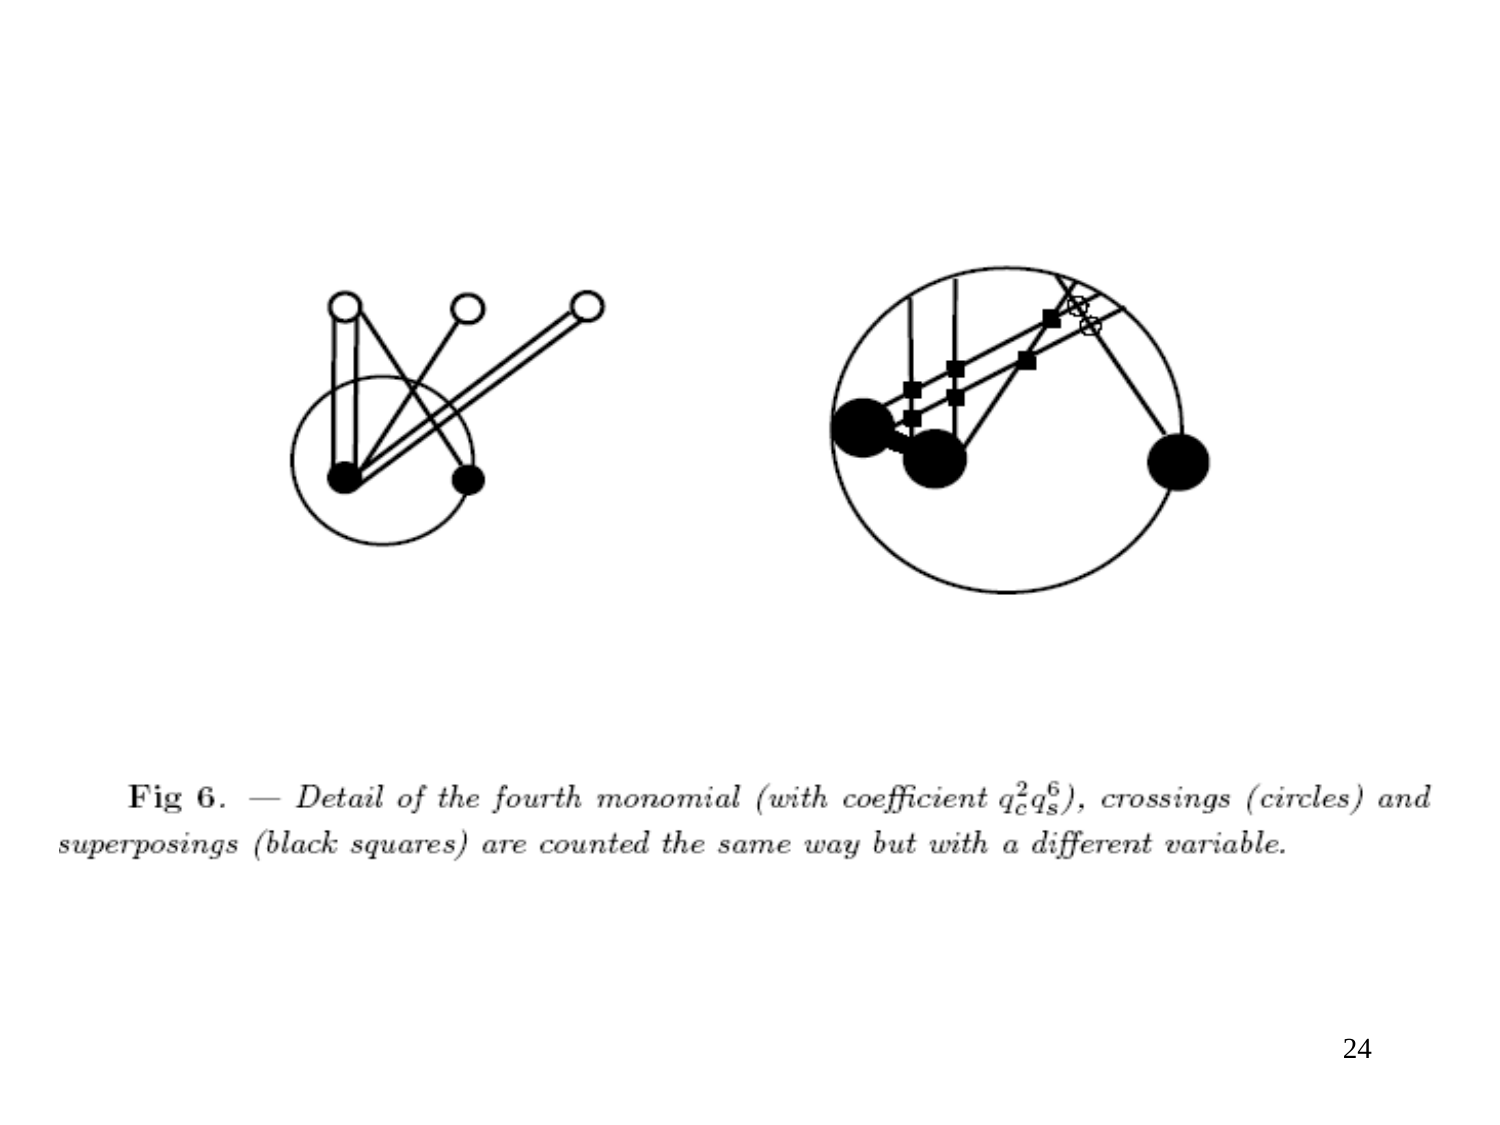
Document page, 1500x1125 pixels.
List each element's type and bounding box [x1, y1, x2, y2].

picture [59, 224, 1447, 886]
